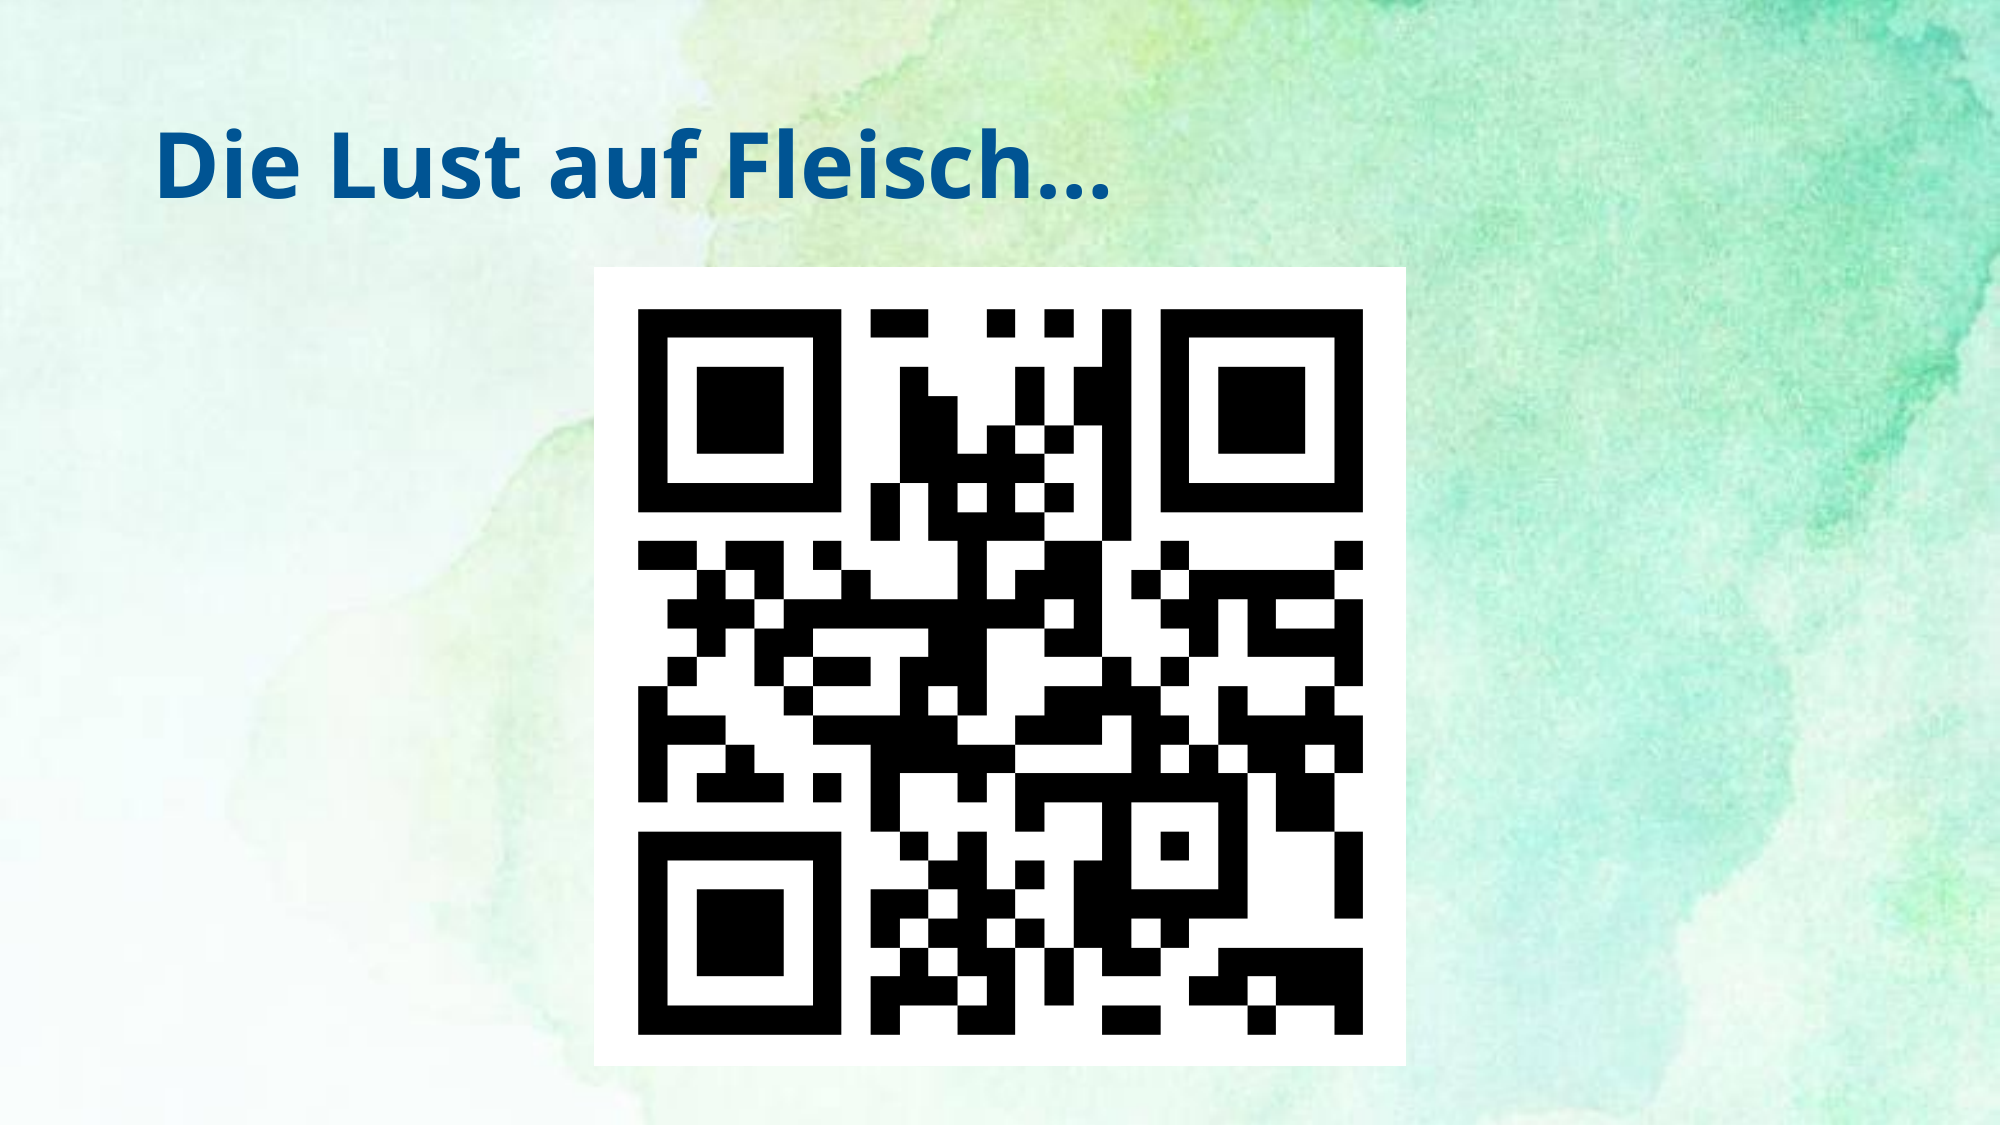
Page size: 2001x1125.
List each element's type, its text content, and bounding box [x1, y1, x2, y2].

title Die Lust auf Fleisch… [137, 59, 1863, 278]
picture [0, 0, 2000, 1125]
